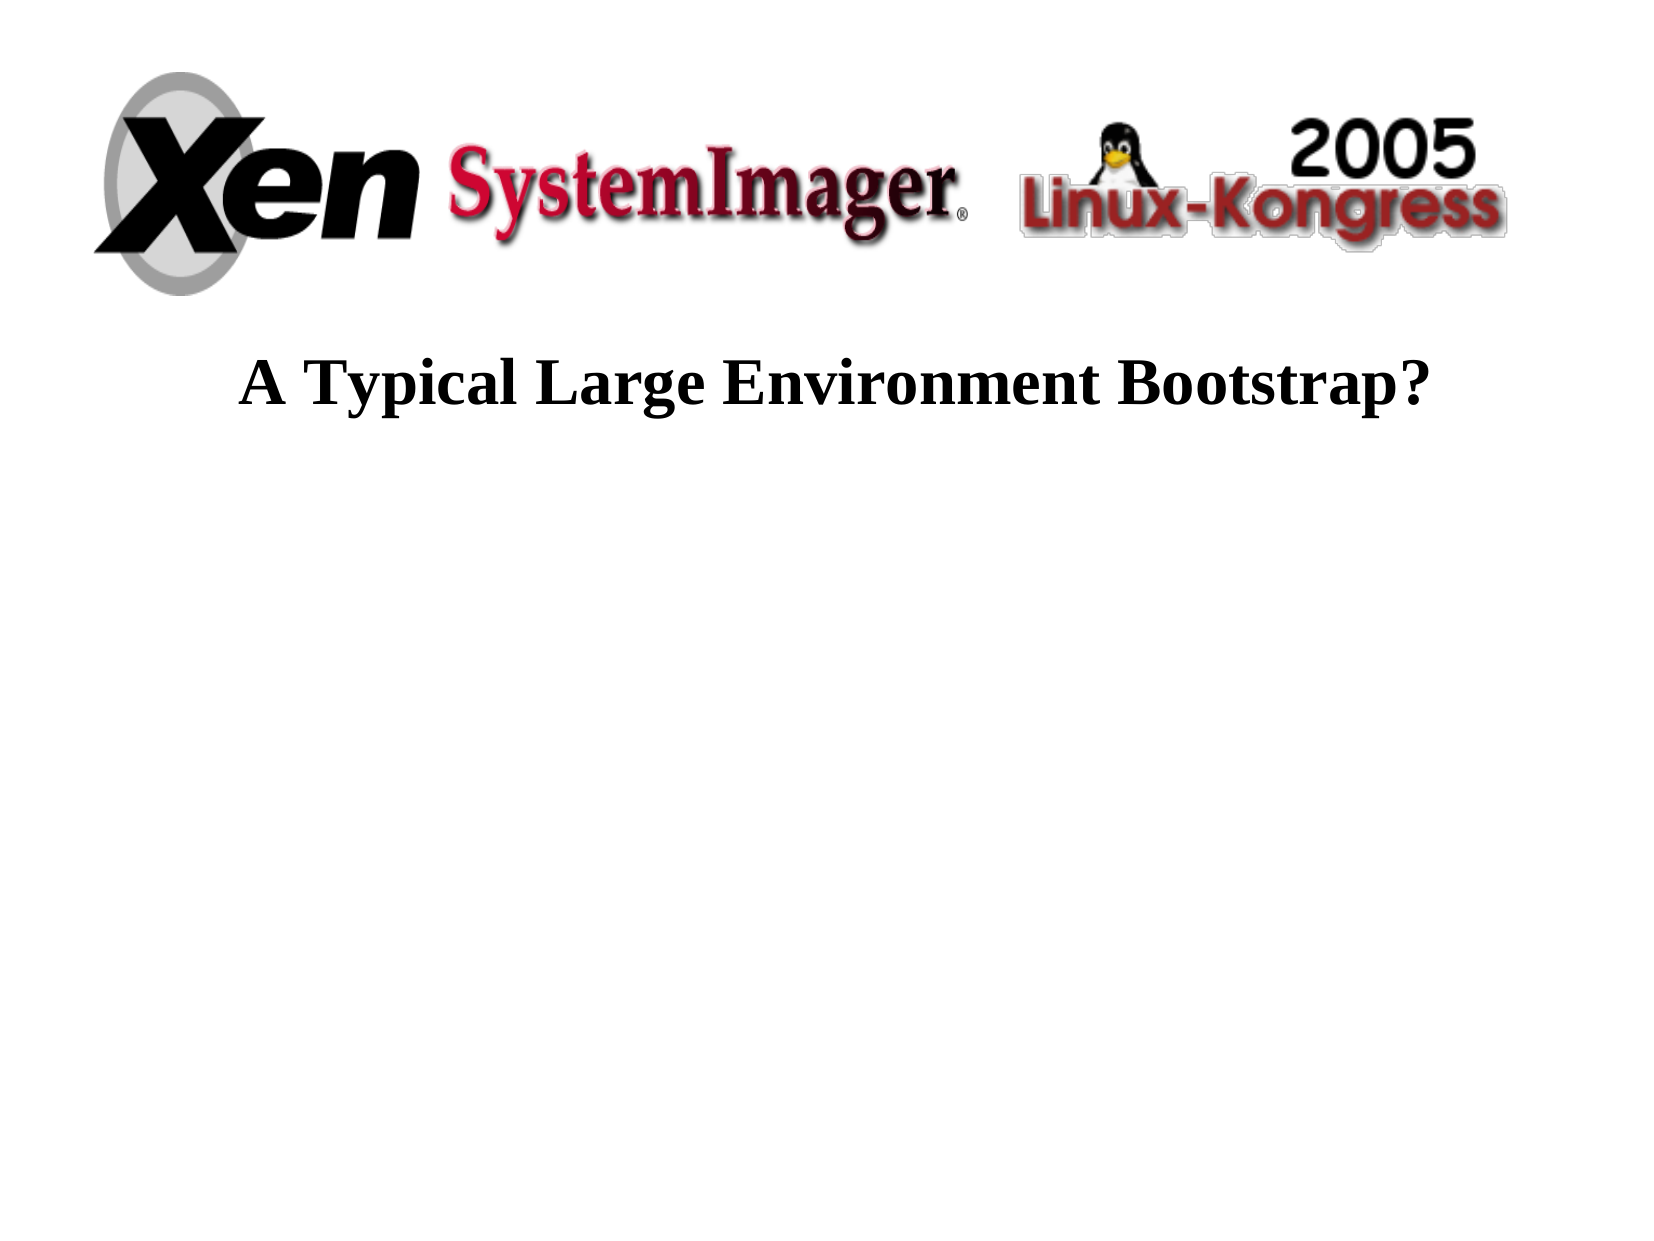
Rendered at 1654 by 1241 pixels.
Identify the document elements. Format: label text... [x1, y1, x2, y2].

picture [93, 72, 420, 296]
picture [445, 132, 971, 254]
list A Typical Large Environment Bootstrap? [121, 344, 1534, 1127]
picture [1006, 106, 1524, 265]
